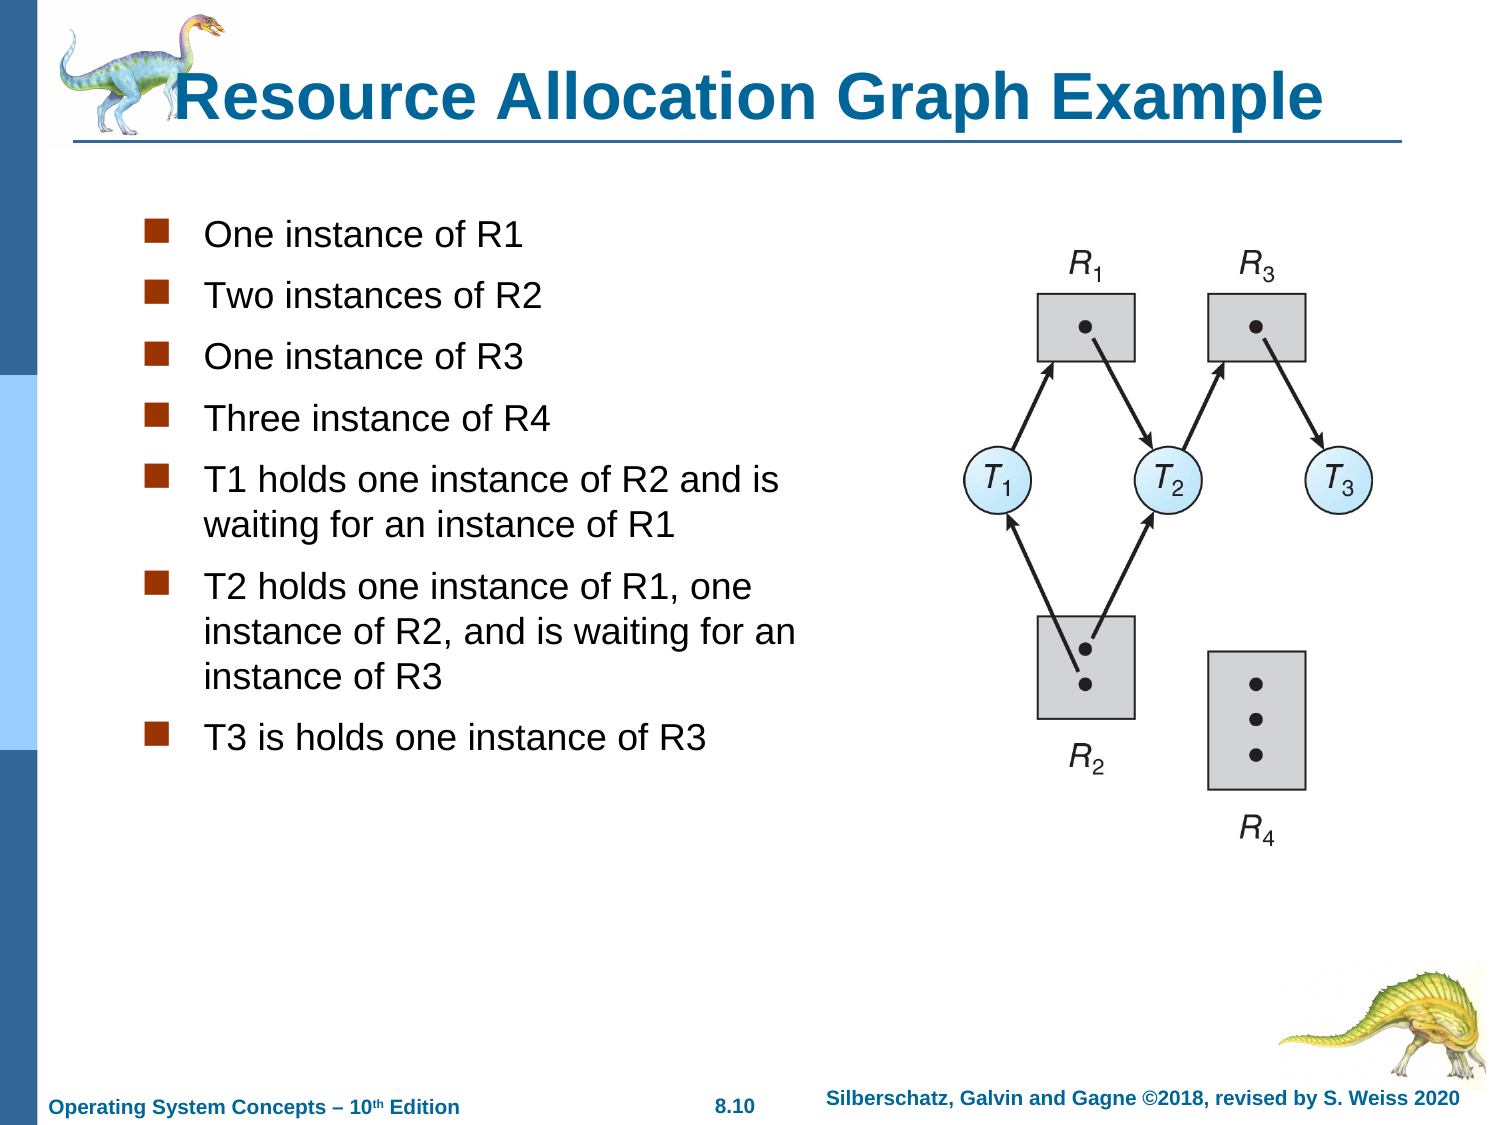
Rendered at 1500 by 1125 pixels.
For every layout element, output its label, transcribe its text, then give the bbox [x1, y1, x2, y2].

title Resource Allocation Graph Example [75, 45, 1426, 141]
picture [963, 246, 1373, 853]
picture [46, 0, 243, 149]
picture [1275, 959, 1486, 1095]
list One instance of R1 Two instances of R2 One instance of R3 Three instance of R4 T1 holds one instance of R2 and is waiting for an instance of R1 T2 holds one instance of R1, one instance of R2, and is waiting for an instance of R3 T3 is holds one instance of R3 [132, 202, 875, 946]
